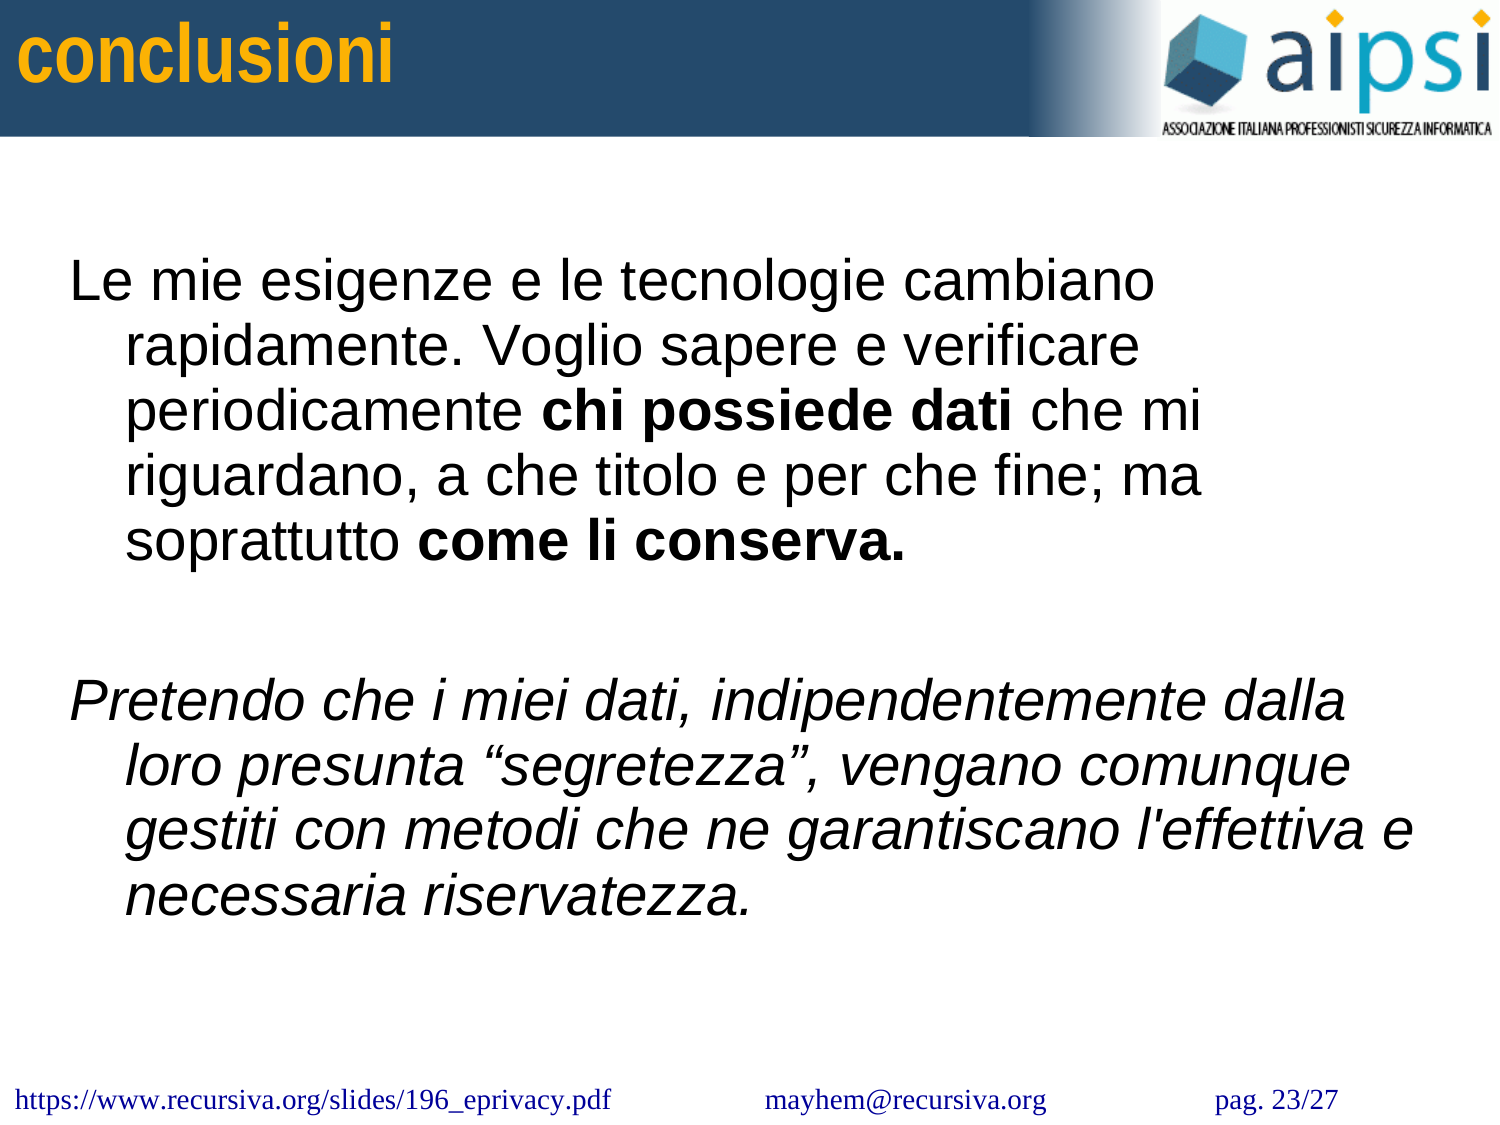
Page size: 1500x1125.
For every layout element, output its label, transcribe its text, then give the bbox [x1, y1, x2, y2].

list Le mie esigenze e le tecnologie cambiano rapidamente. Voglio sapere e verificare periodicamente chi possiede dati che mi riguardano, a che titolo e per che fine; ma soprattutto come li conserva. Pretendo che i miei dati, indipendentemente dalla loro presunta “segretezza”, vengano comunque gestiti con metodi che ne garantiscano l'effettiva e necessaria riservatezza. [69, 248, 1420, 991]
picture [1157, 0, 1499, 141]
title conclusioni [16, 0, 1116, 141]
